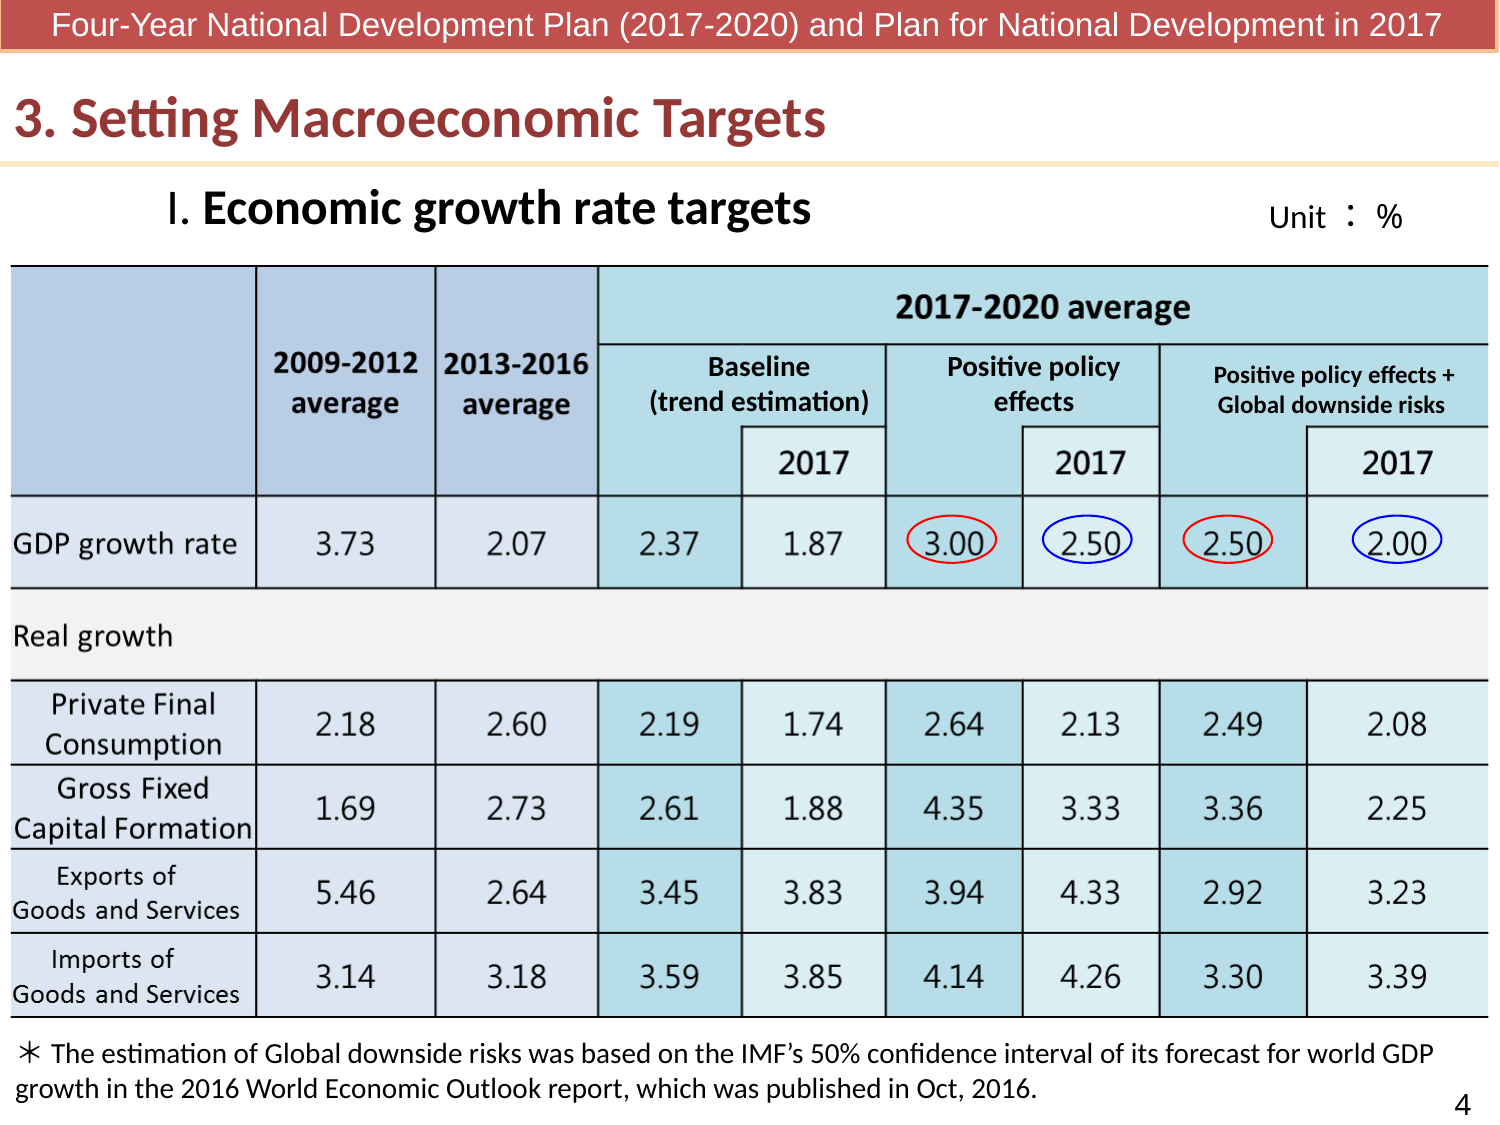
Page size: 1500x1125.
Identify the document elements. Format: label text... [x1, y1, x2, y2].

text_box Unit：% [1253, 187, 1406, 244]
text_box I. Economic growth rate targets [11, 169, 1444, 241]
text_box ＊The estimation of Global downside risks was based on the IMF’s 50% confidence interval of its forecast for world GDP growth in the 2016 World Economic Outlook report, which was published in Oct, 2016. [0, 1027, 1465, 1112]
text_box Positive policy effects + Global downside risks [1169, 351, 1500, 426]
text_box Baseline (trend estimation) [621, 340, 896, 425]
text_box 4 [1439, 1070, 1500, 1125]
text_box 3. Setting Macroeconomic Targets [10, 82, 1500, 157]
text_box Four-Year National Development Plan (2017-2020) and Plan for National Development in 2017 [0, 0, 1498, 52]
picture [10, 265, 1489, 1028]
text_box Positive policy effects [896, 340, 1172, 425]
